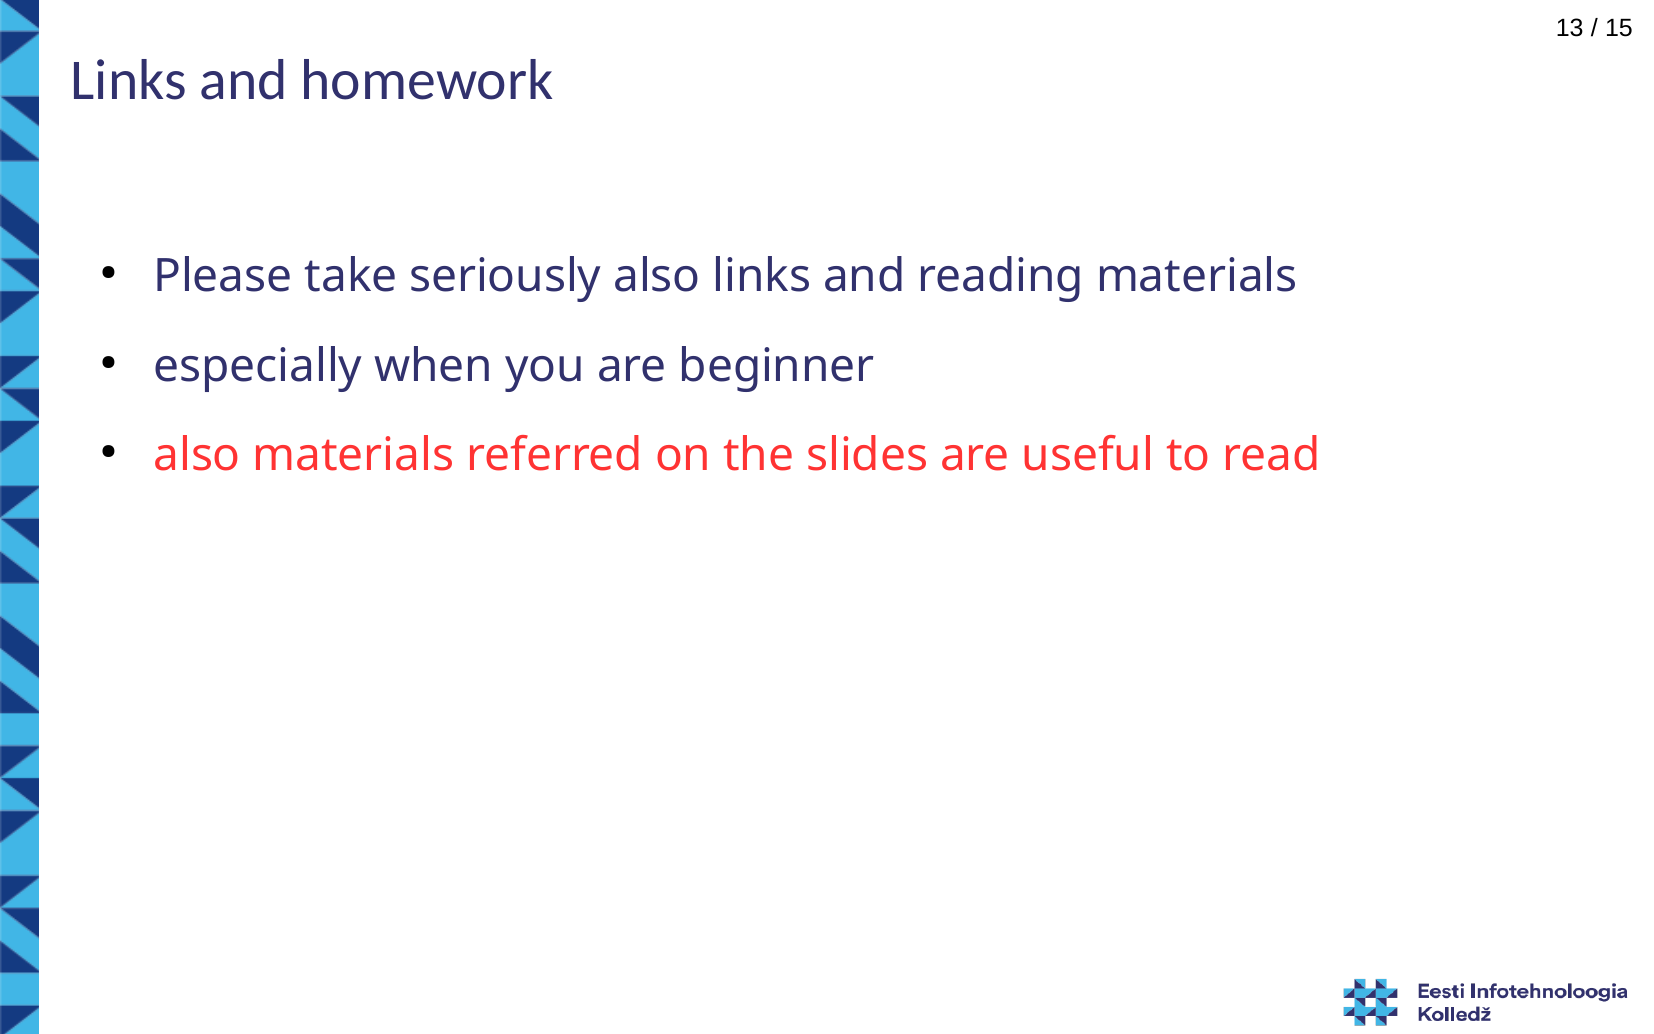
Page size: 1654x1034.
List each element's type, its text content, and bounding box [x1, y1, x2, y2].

list Please take seriously also links and reading materials especially when you are beginner also materials referred on the slides are useful to read [82, 241, 1625, 936]
title Links and homework [70, 41, 1630, 130]
